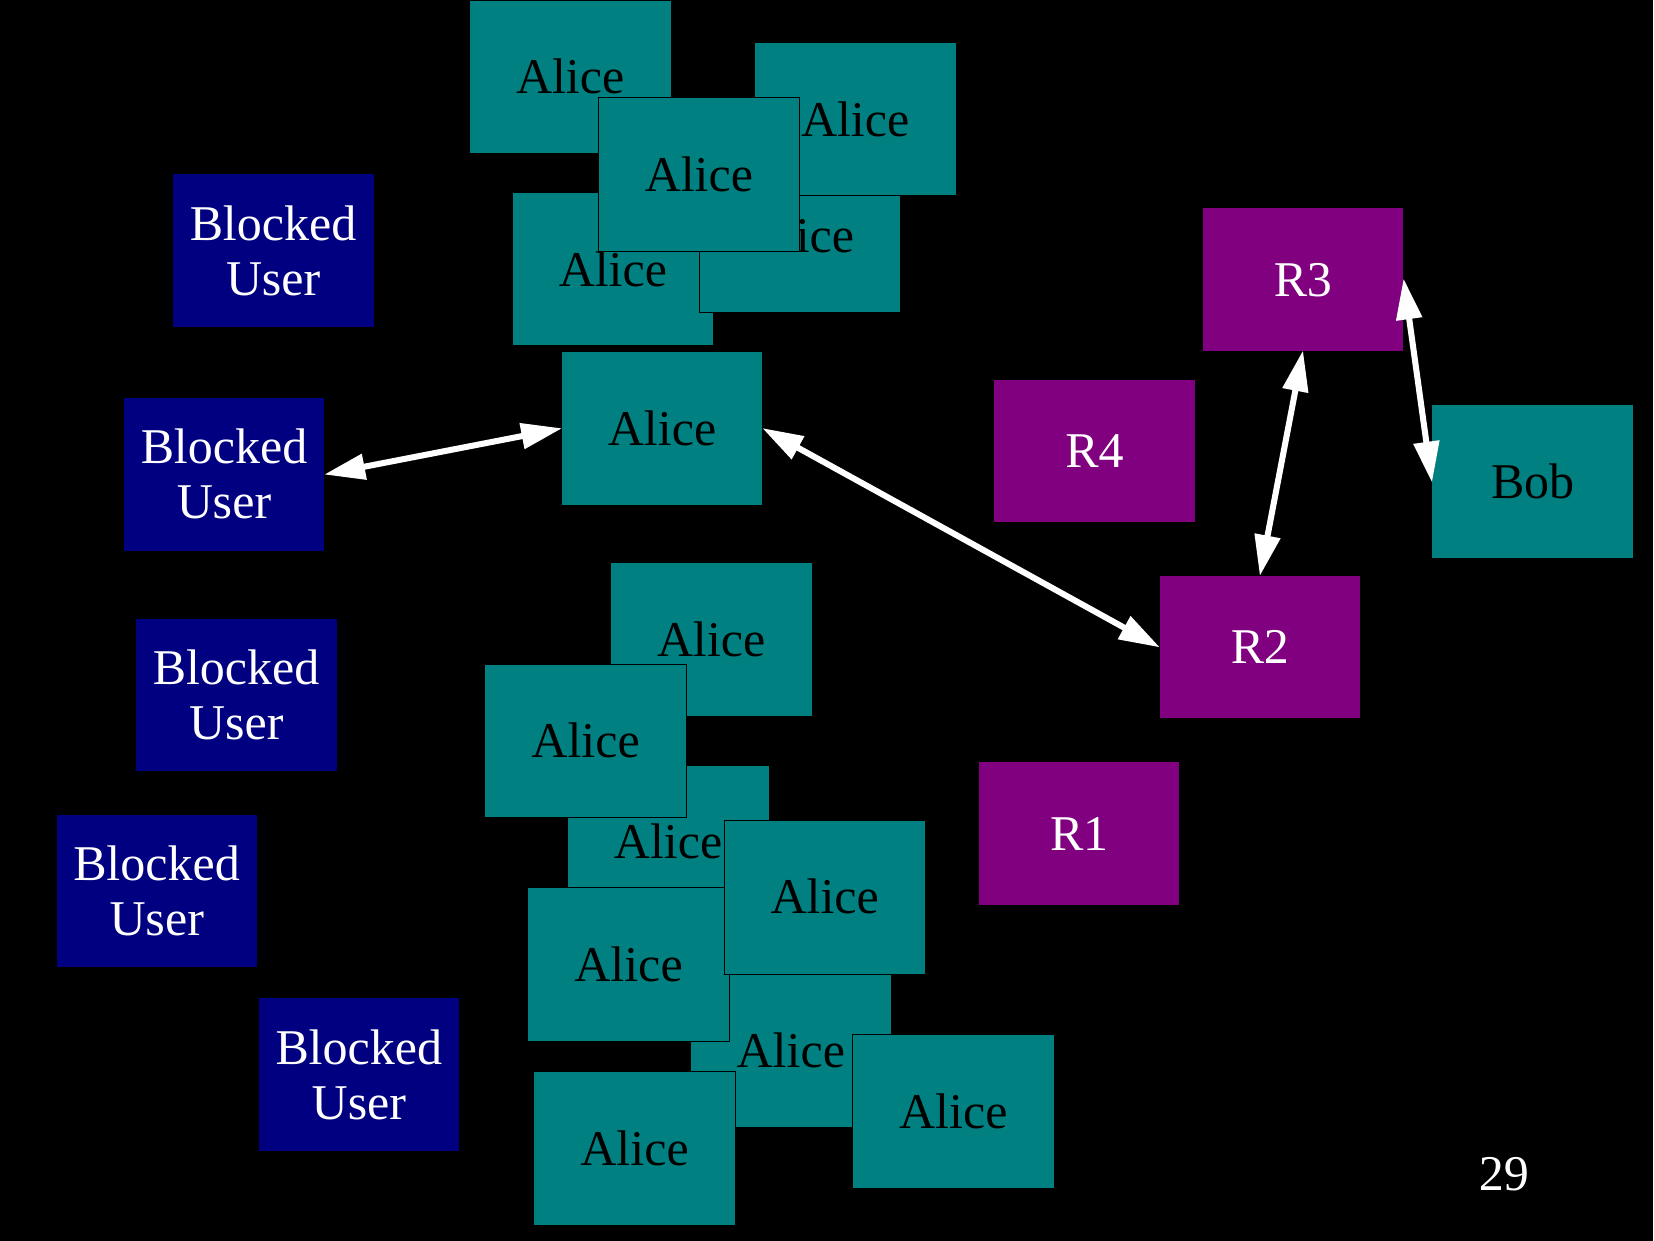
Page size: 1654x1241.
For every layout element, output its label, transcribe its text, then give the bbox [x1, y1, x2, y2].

text_box Alice [567, 765, 770, 887]
text_box Alice [699, 196, 901, 313]
text_box R4 [993, 379, 1196, 523]
text_box Alice [724, 820, 926, 975]
text_box Alice [533, 1071, 736, 1226]
text_box Bob [1431, 404, 1634, 559]
text_box Alice [469, 0, 672, 154]
text_box Blocked User [123, 397, 325, 552]
text_box Blocked User [56, 814, 258, 968]
text_box Alice [561, 351, 763, 506]
text_box Alice [852, 1034, 1055, 1189]
text_box Alice [527, 887, 730, 1042]
text_box Alice [512, 192, 714, 346]
text_box Blocked User [258, 997, 460, 1152]
text_box Blocked User [172, 173, 375, 328]
text_box Blocked User [135, 618, 338, 772]
text_box Alice [484, 664, 687, 818]
text_box Alice [610, 562, 813, 717]
text_box R1 [978, 761, 1180, 906]
text_box Alice [598, 97, 800, 252]
text_box R2 [1159, 575, 1361, 719]
text_box Alice [754, 42, 957, 196]
text_box R3 [1202, 207, 1404, 352]
text_box Alice [690, 975, 892, 1128]
